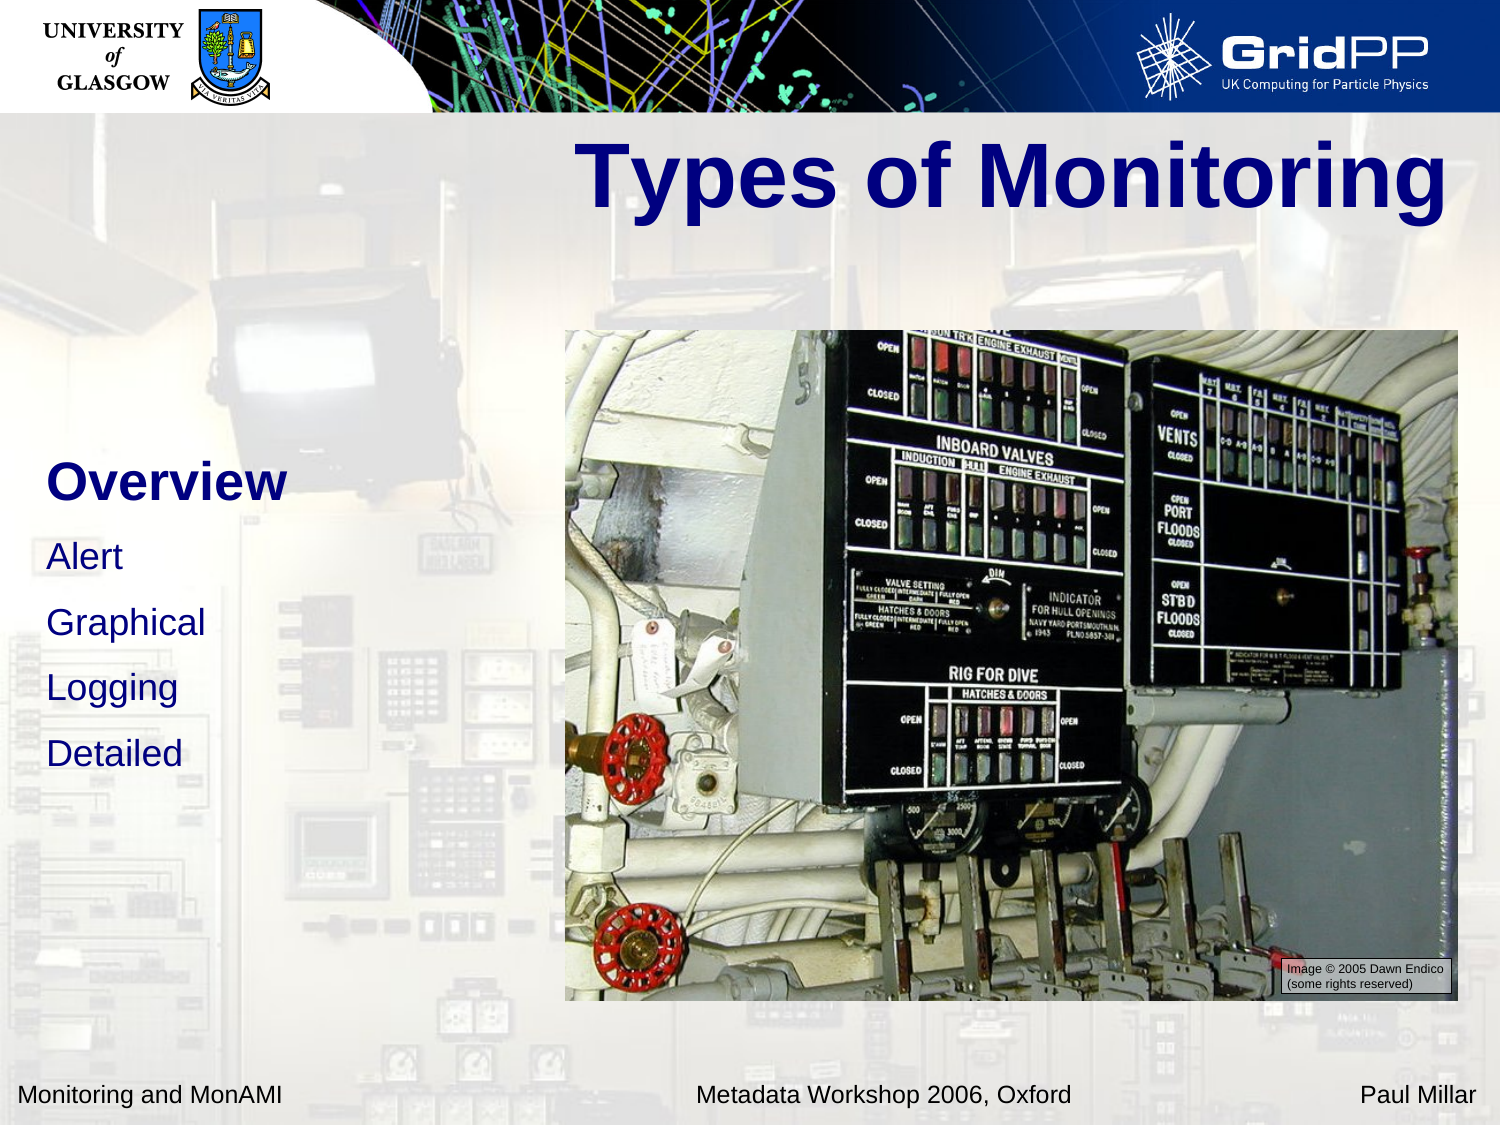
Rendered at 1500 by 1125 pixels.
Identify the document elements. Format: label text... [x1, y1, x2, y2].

picture [0, 0, 1500, 1125]
text_box Image © 2005 Dawn Endico (some rights reserved) [1287, 961, 1444, 992]
text_box Overview Alert Graphical Logging Detailed [46, 451, 562, 775]
text_box [1281, 958, 1452, 994]
title Types of Monitoring [568, 127, 1457, 230]
